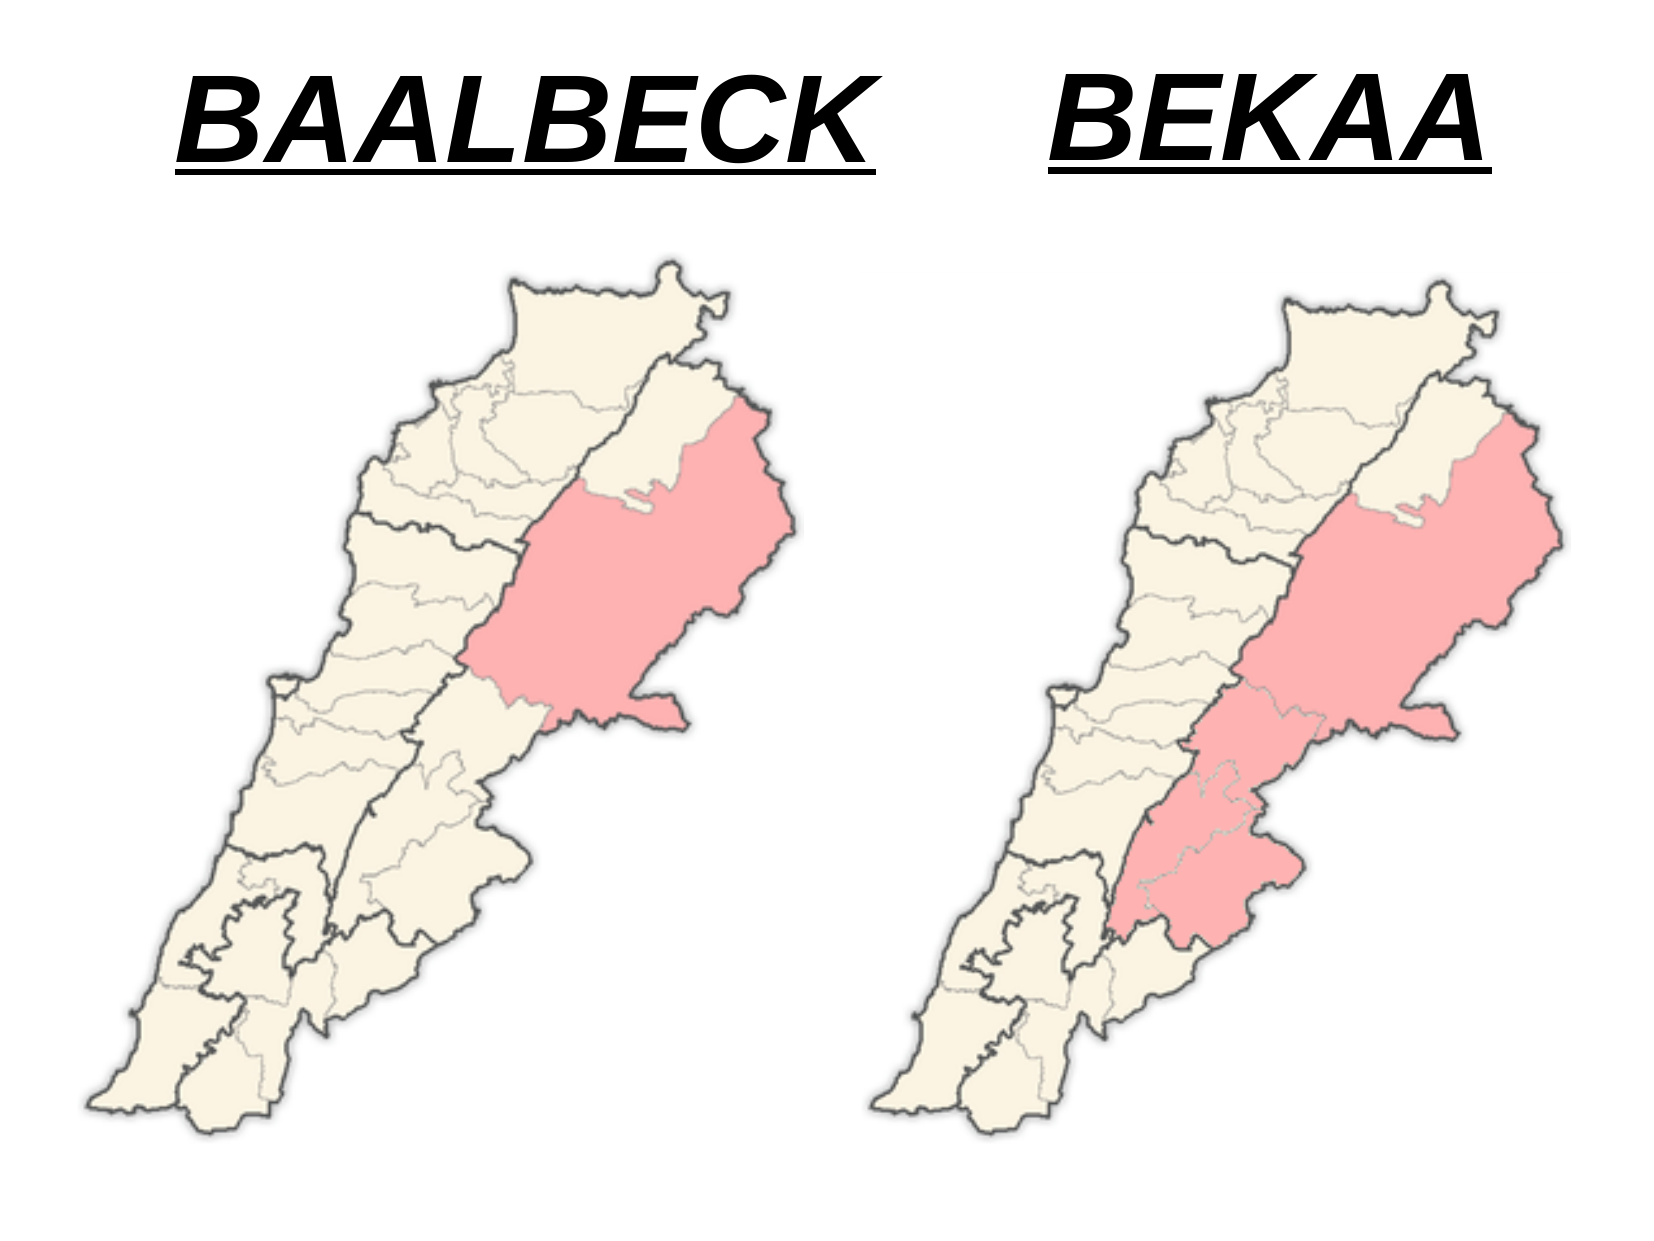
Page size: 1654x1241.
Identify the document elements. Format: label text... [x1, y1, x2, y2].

picture [861, 271, 1571, 1146]
text_box BEKAA [708, 0, 1654, 343]
picture [77, 251, 804, 1146]
text_box BAALBECK [0, 0, 708, 344]
